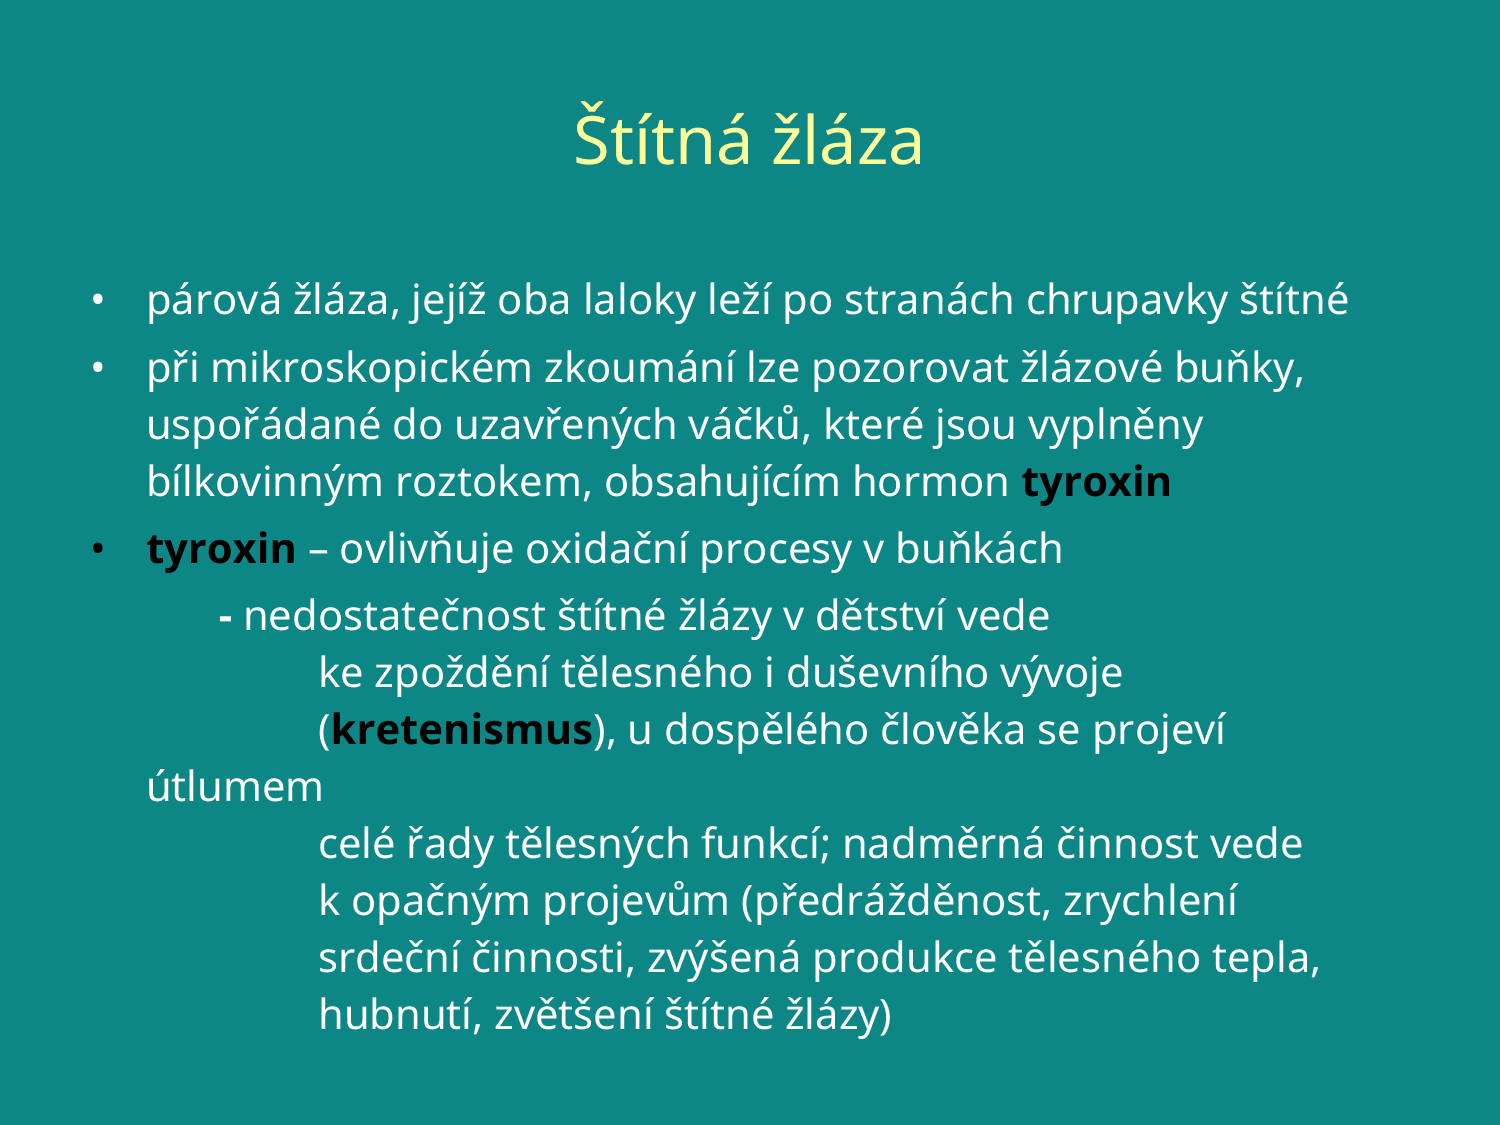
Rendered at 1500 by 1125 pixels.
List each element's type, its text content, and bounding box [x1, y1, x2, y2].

list párová žláza, jejíž oba laloky leží po stranách chrupavky štítné při mikroskopickém zkoumání lze pozorovat žlázové buňky, uspořádané do uzavřených váčků, které jsou vyplněny bílkovinným roztokem, obsahujícím hormon tyroxin tyroxin – ovlivňuje oxidační procesy v buňkách - nedostatečnost štítné žlázy v dětství vede ke zpoždění tělesného i duševního vývoje (kretenismus), u dospělého člověka se projeví útlumem celé řady tělesných funkcí; nadměrná činnost vede k opačným projevům (předrážděnost, zrychlení srdeční činnosti, zvýšená produkce tělesného tepla, hubnutí, zvětšení štítné žlázy) [75, 262, 1426, 1064]
title Štítná žláza [75, 45, 1426, 233]
